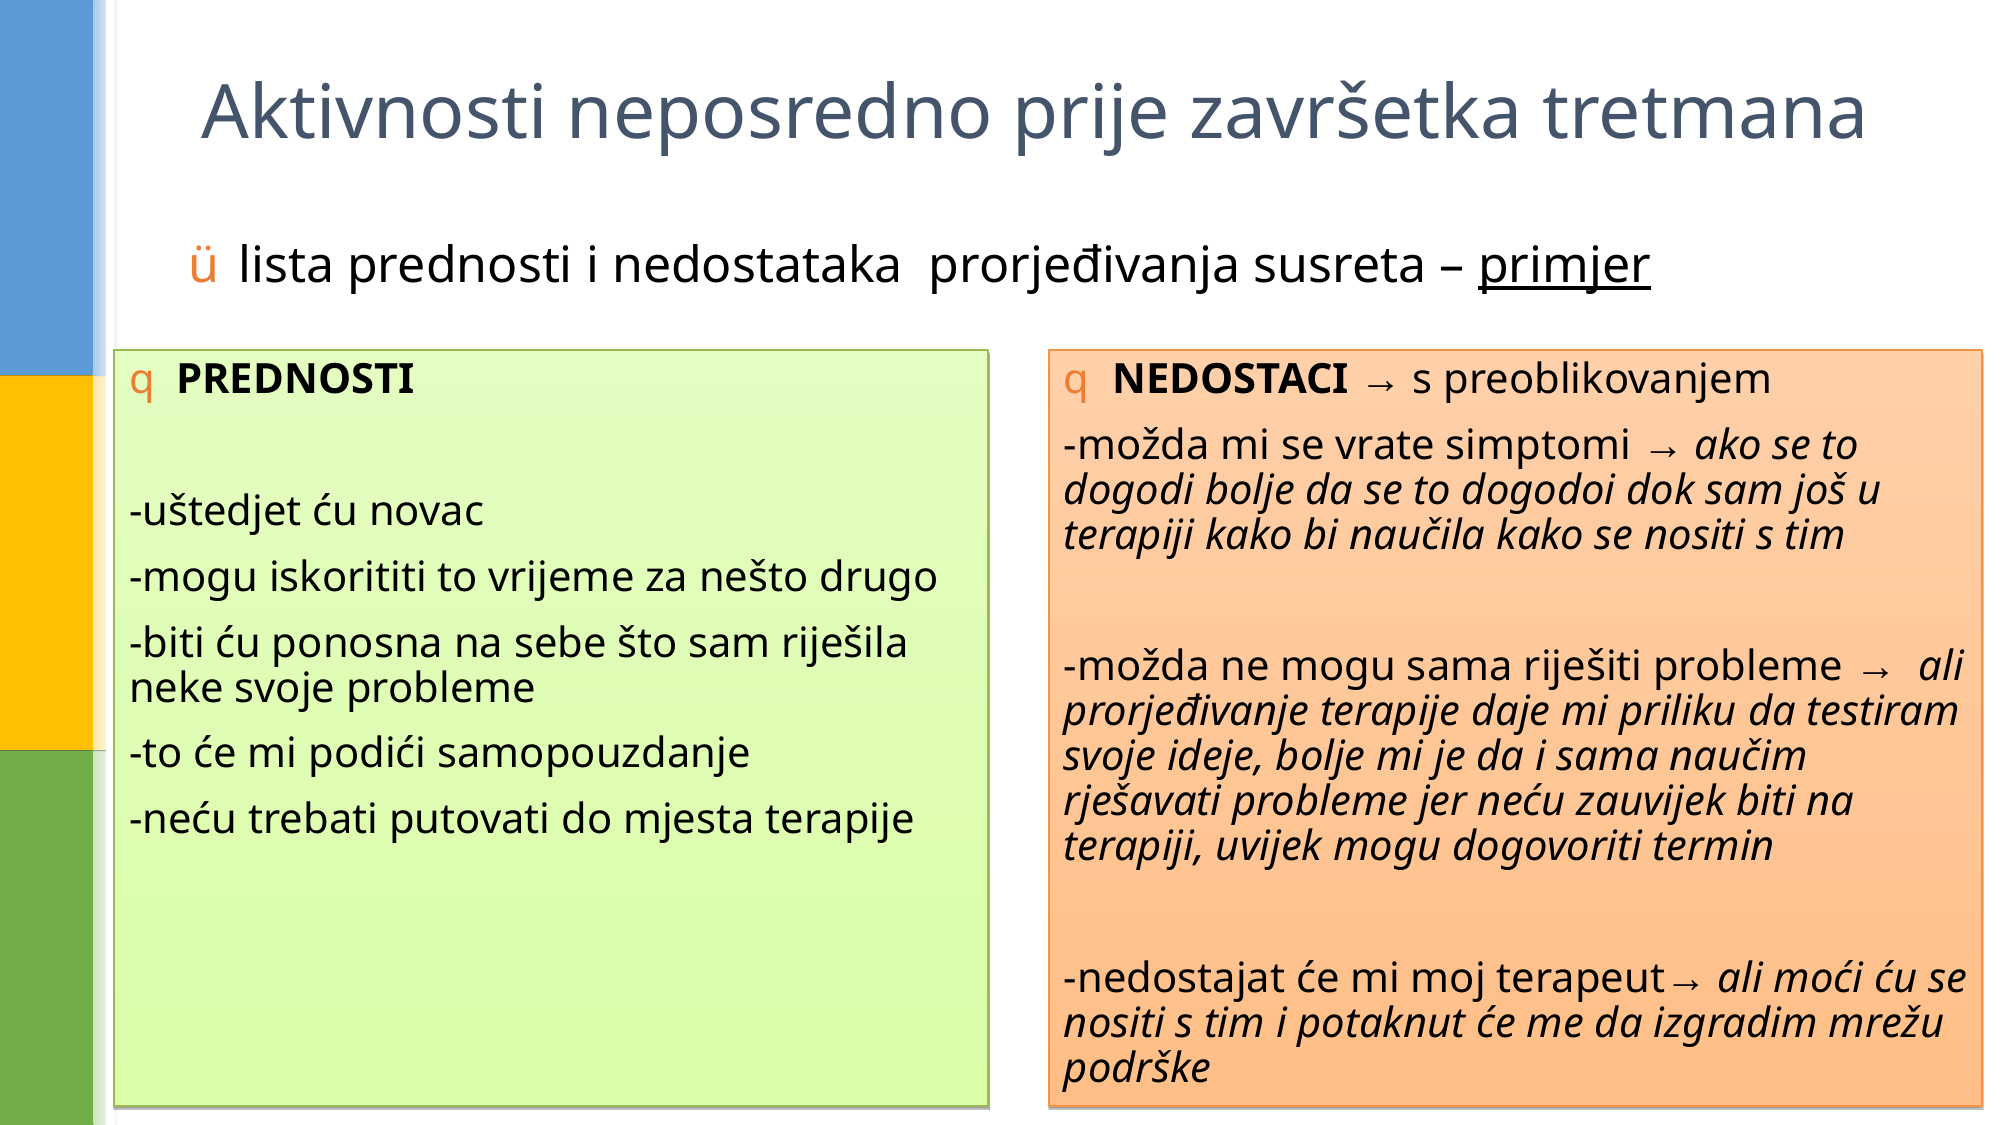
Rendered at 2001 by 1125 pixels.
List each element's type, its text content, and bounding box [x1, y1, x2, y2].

title Aktivnosti neposredno prije završetka tretmana [114, 0, 1958, 218]
list lista prednosti i nedostataka prorjeđivanja susreta – primjer [173, 231, 1827, 377]
text_box NEDOSTACI → s preoblikovanjem -možda mi se vrate simptomi → ako se to dogodi bolje da se to dogodoi dok sam još u terapiji kako bi naučila kako se nositi s tim -možda ne mogu sama riješiti probleme → ali prorjeđivanje terapije daje mi priliku da testiram svoje ideje, bolje mi je da i sama naučim rješavati probleme jer neću zauvijek biti na terapiji, uvijek mogu dogovoriti termin -nedostajat će mi moj terapeut→ ali moći ću se nositi s tim i potaknut će me da izgradim mrežu podrške [1048, 349, 1983, 1106]
list PREDNOSTI -uštedjet ću novac -mogu iskorititi to vrijeme za nešto drugo -biti ću ponosna na sebe što sam riješila neke svoje probleme -to će mi podići samopouzdanje -neću trebati putovati do mjesta terapije [114, 349, 989, 1106]
